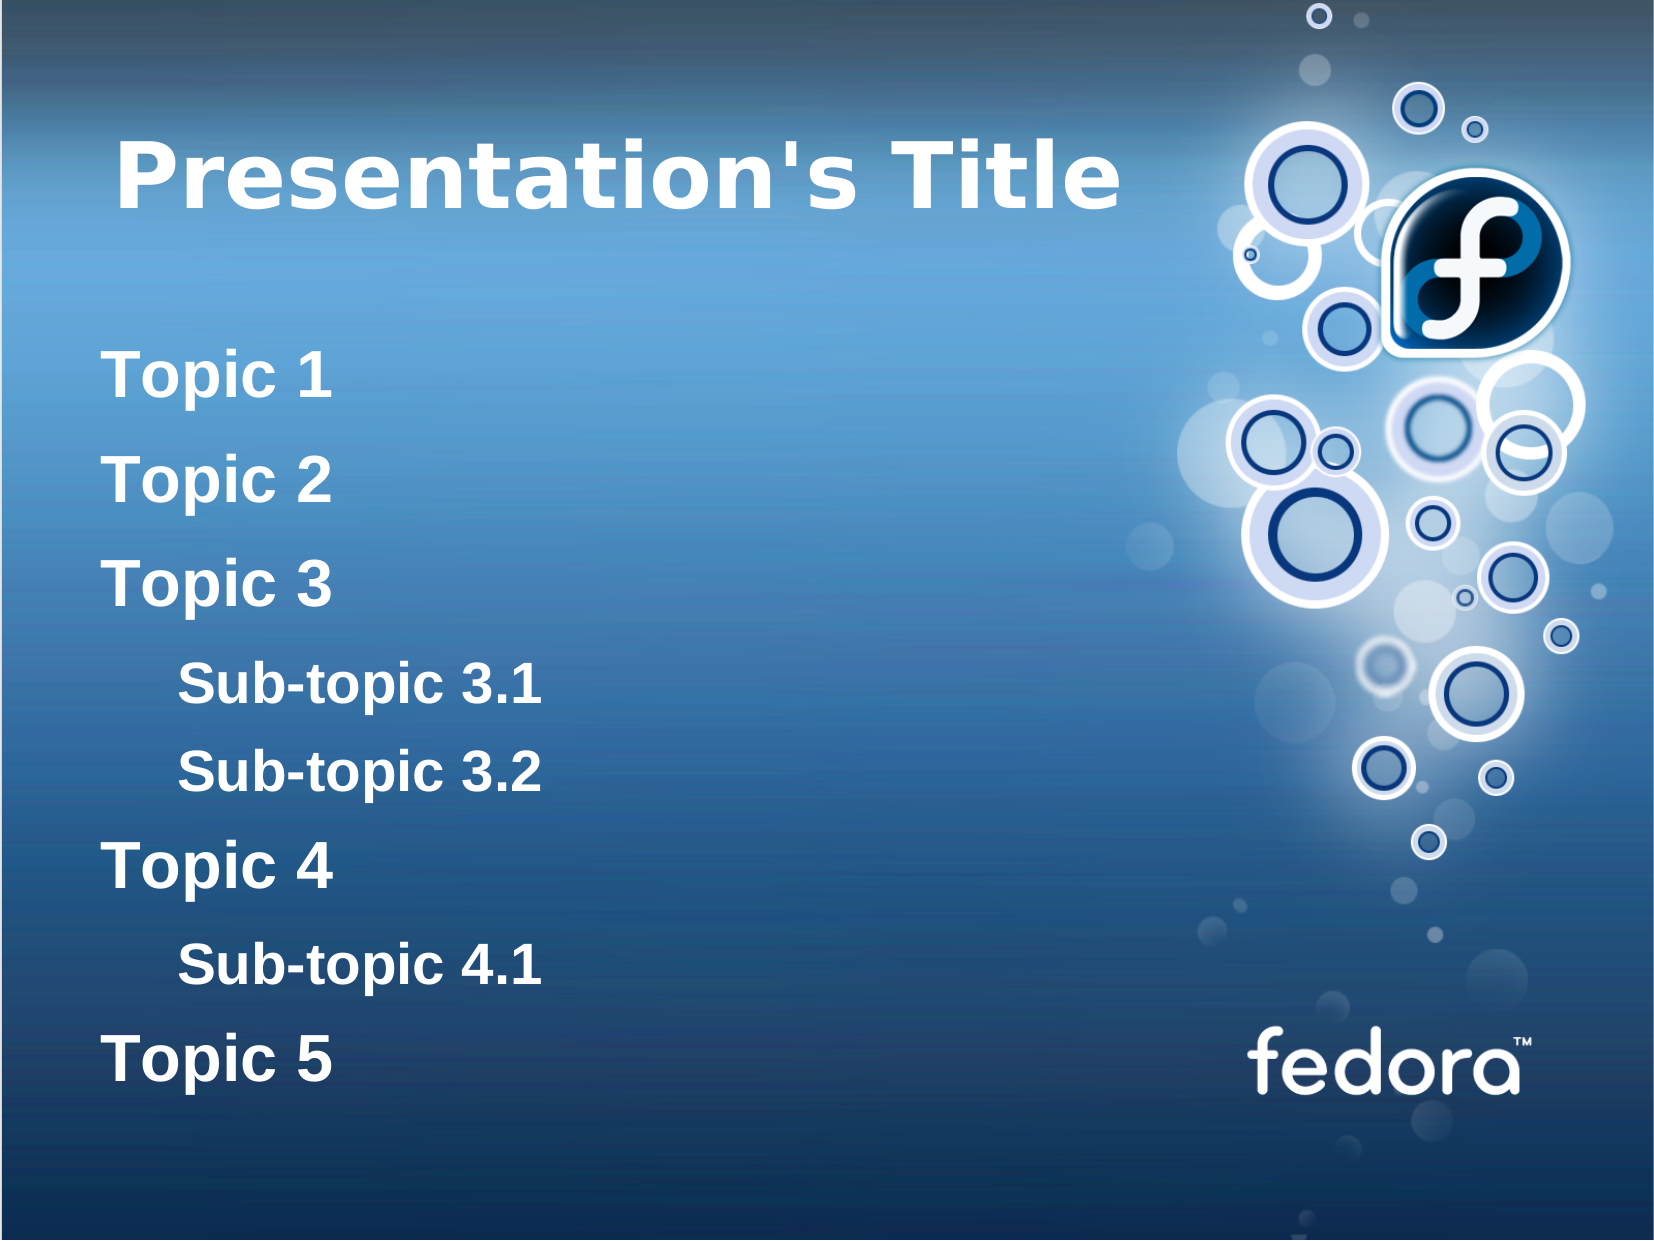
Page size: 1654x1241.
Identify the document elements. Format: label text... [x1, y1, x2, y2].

title Presentation's Title [76, 73, 1565, 281]
picture [1, 0, 1654, 1240]
list Topic 1 Topic 2 Topic 3 Sub-topic 3.1 Sub-topic 3.2 Topic 4 Sub-topic 4.1 Topic 5 [82, 337, 1388, 1156]
